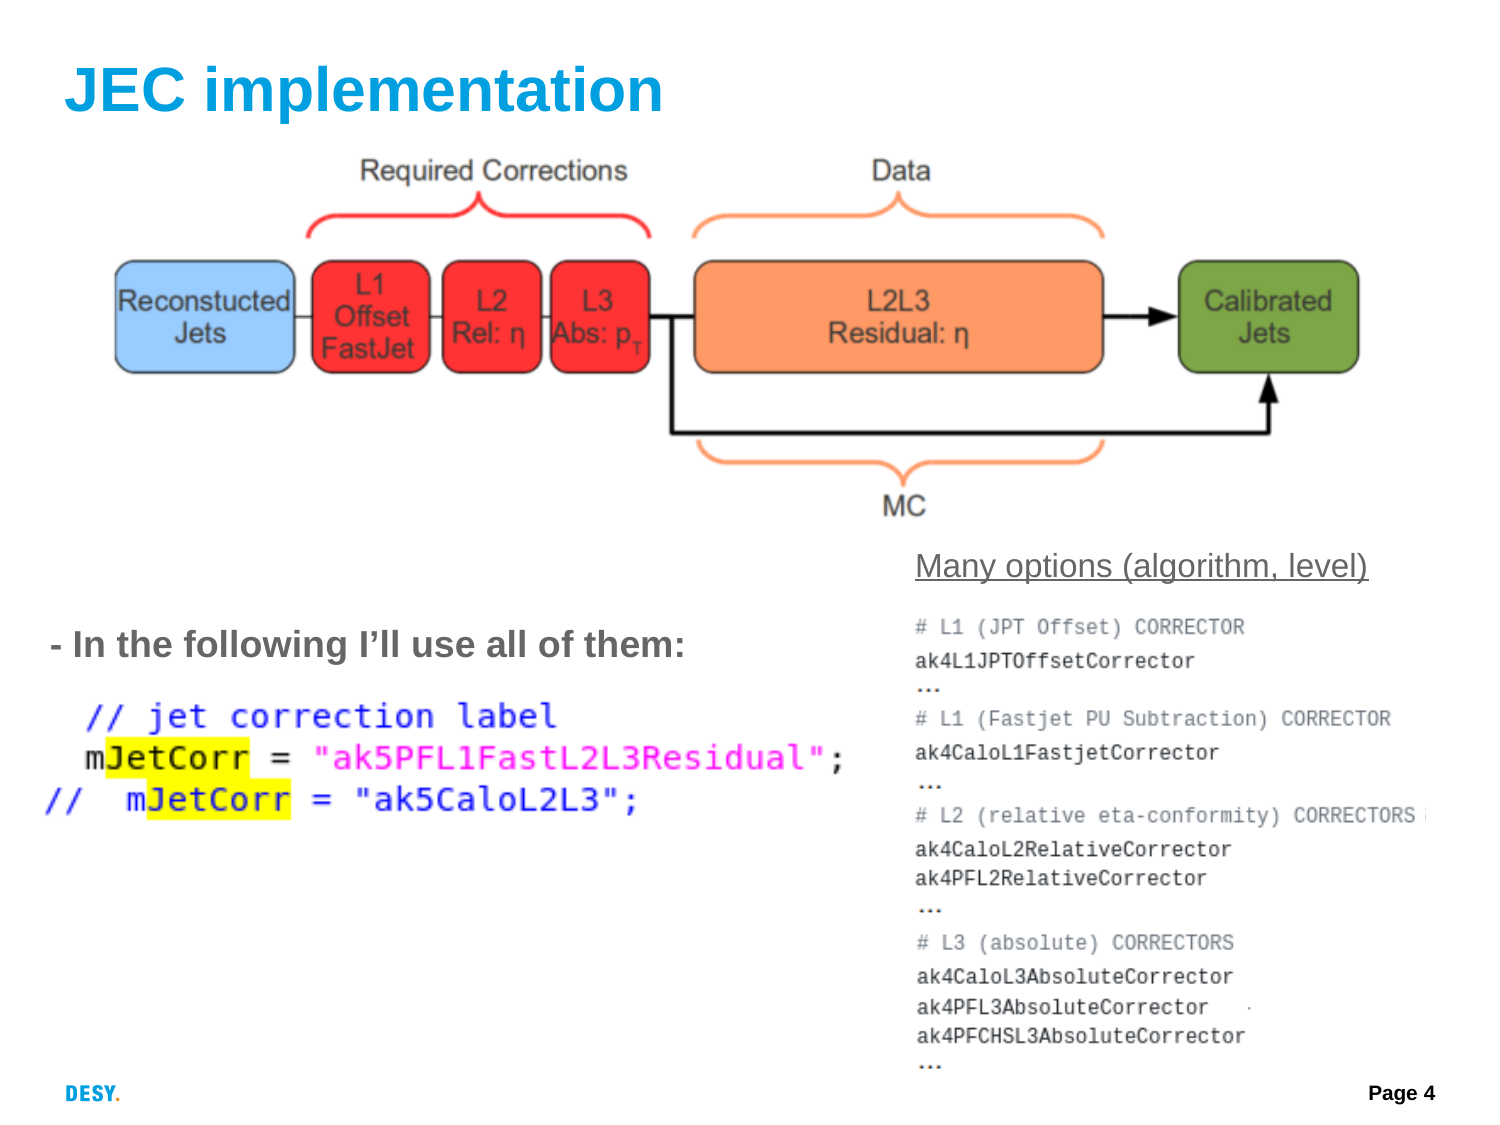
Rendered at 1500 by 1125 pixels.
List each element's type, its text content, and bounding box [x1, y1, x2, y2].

picture [900, 605, 1441, 1083]
picture [90, 144, 1372, 527]
picture [42, 696, 853, 823]
title JEC implementation [64, 57, 1436, 132]
list Many options (algorithm, level) [915, 539, 1396, 600]
list - In the following I’ll use all of them: [49, 615, 766, 735]
